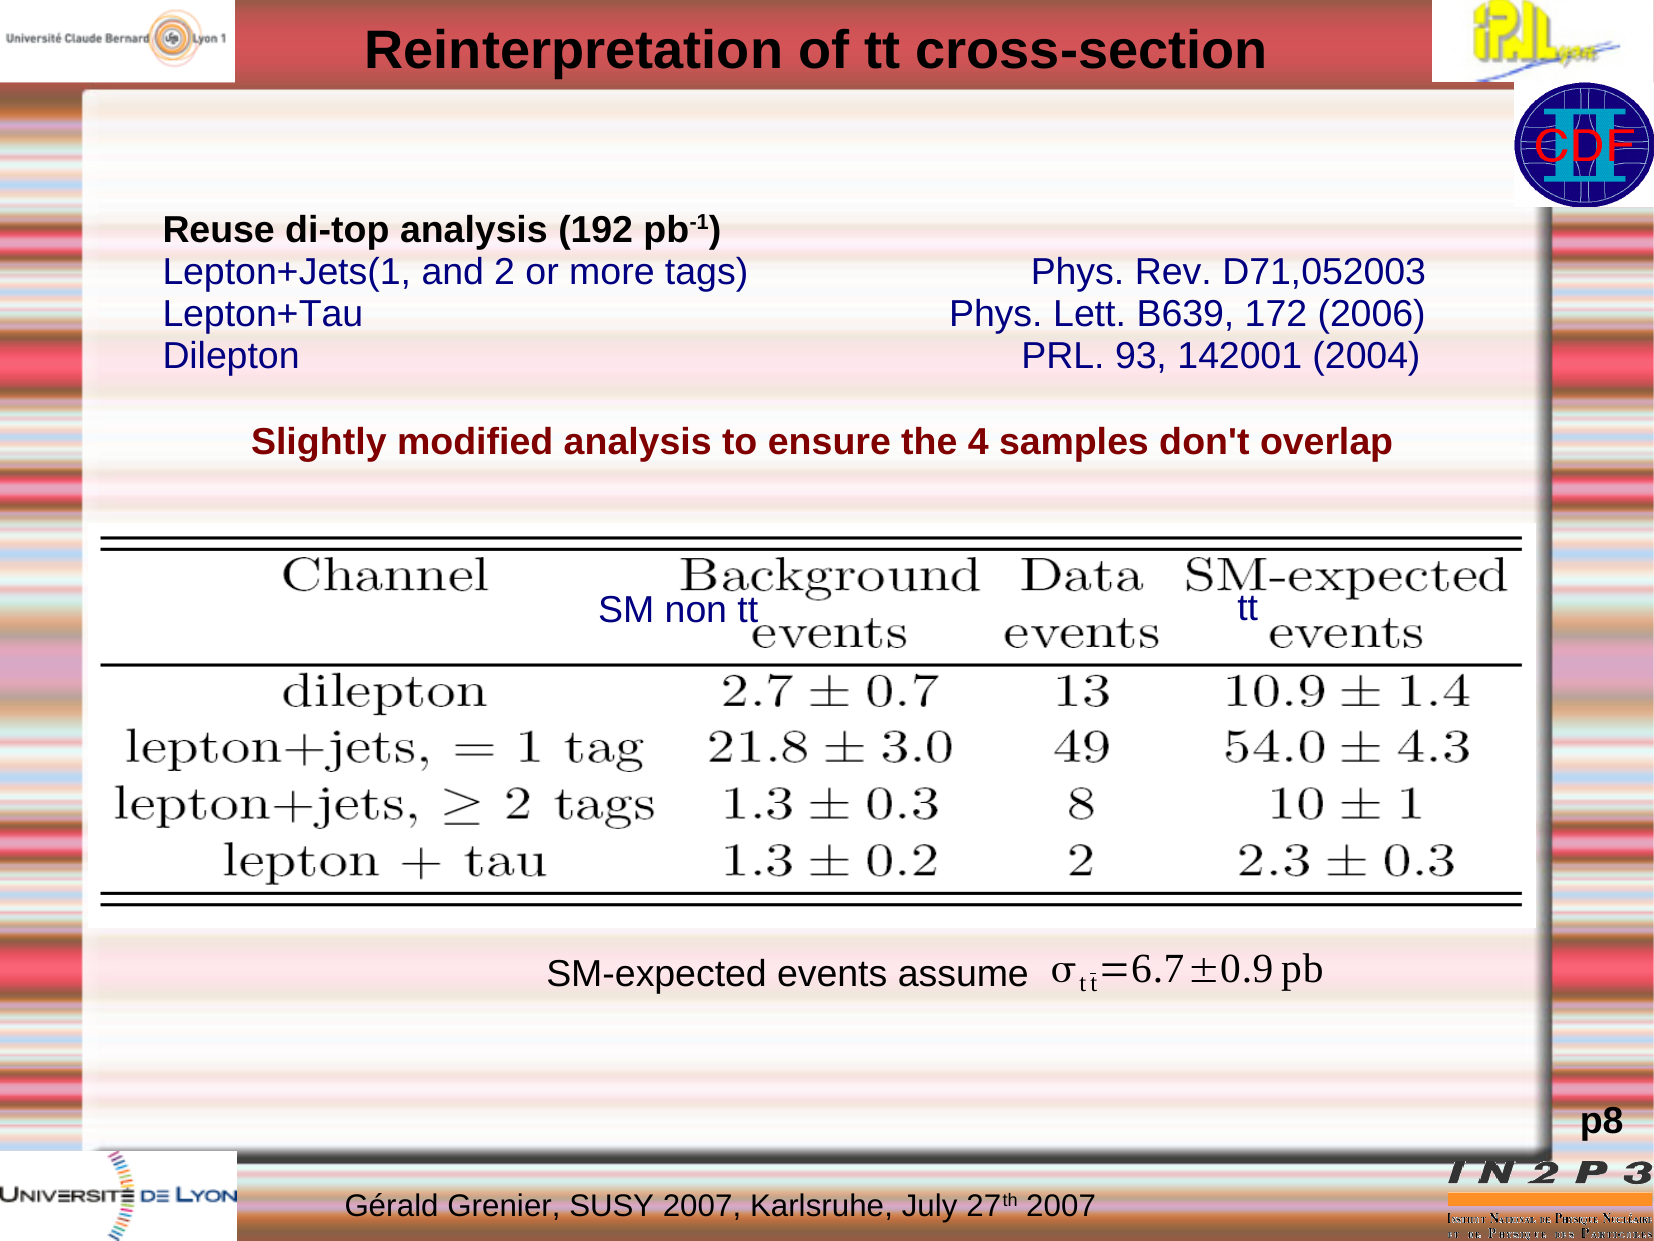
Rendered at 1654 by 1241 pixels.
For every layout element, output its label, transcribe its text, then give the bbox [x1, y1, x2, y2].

text_box Reinterpretation of tt cross-section [349, 11, 1300, 89]
text_box SM-expected events assume [531, 944, 1055, 1002]
text_box SM non tt [583, 580, 774, 638]
text_box Slightly modified analysis to ensure the 4 samples don't overlap [236, 413, 1408, 472]
text_box tt [1222, 578, 1274, 636]
text_box Reuse di-top analysis (192 pb-1) Lepton+Jets(1, and 2 or more tags) Phys. Rev. D71,052003 Lepton+Tau Phys. Lett. B639, 172 (2006) Dilepton PRL. 93, 142001 (2004) [147, 200, 1477, 387]
picture [0, 0, 1654, 1241]
chart [1043, 944, 1332, 998]
